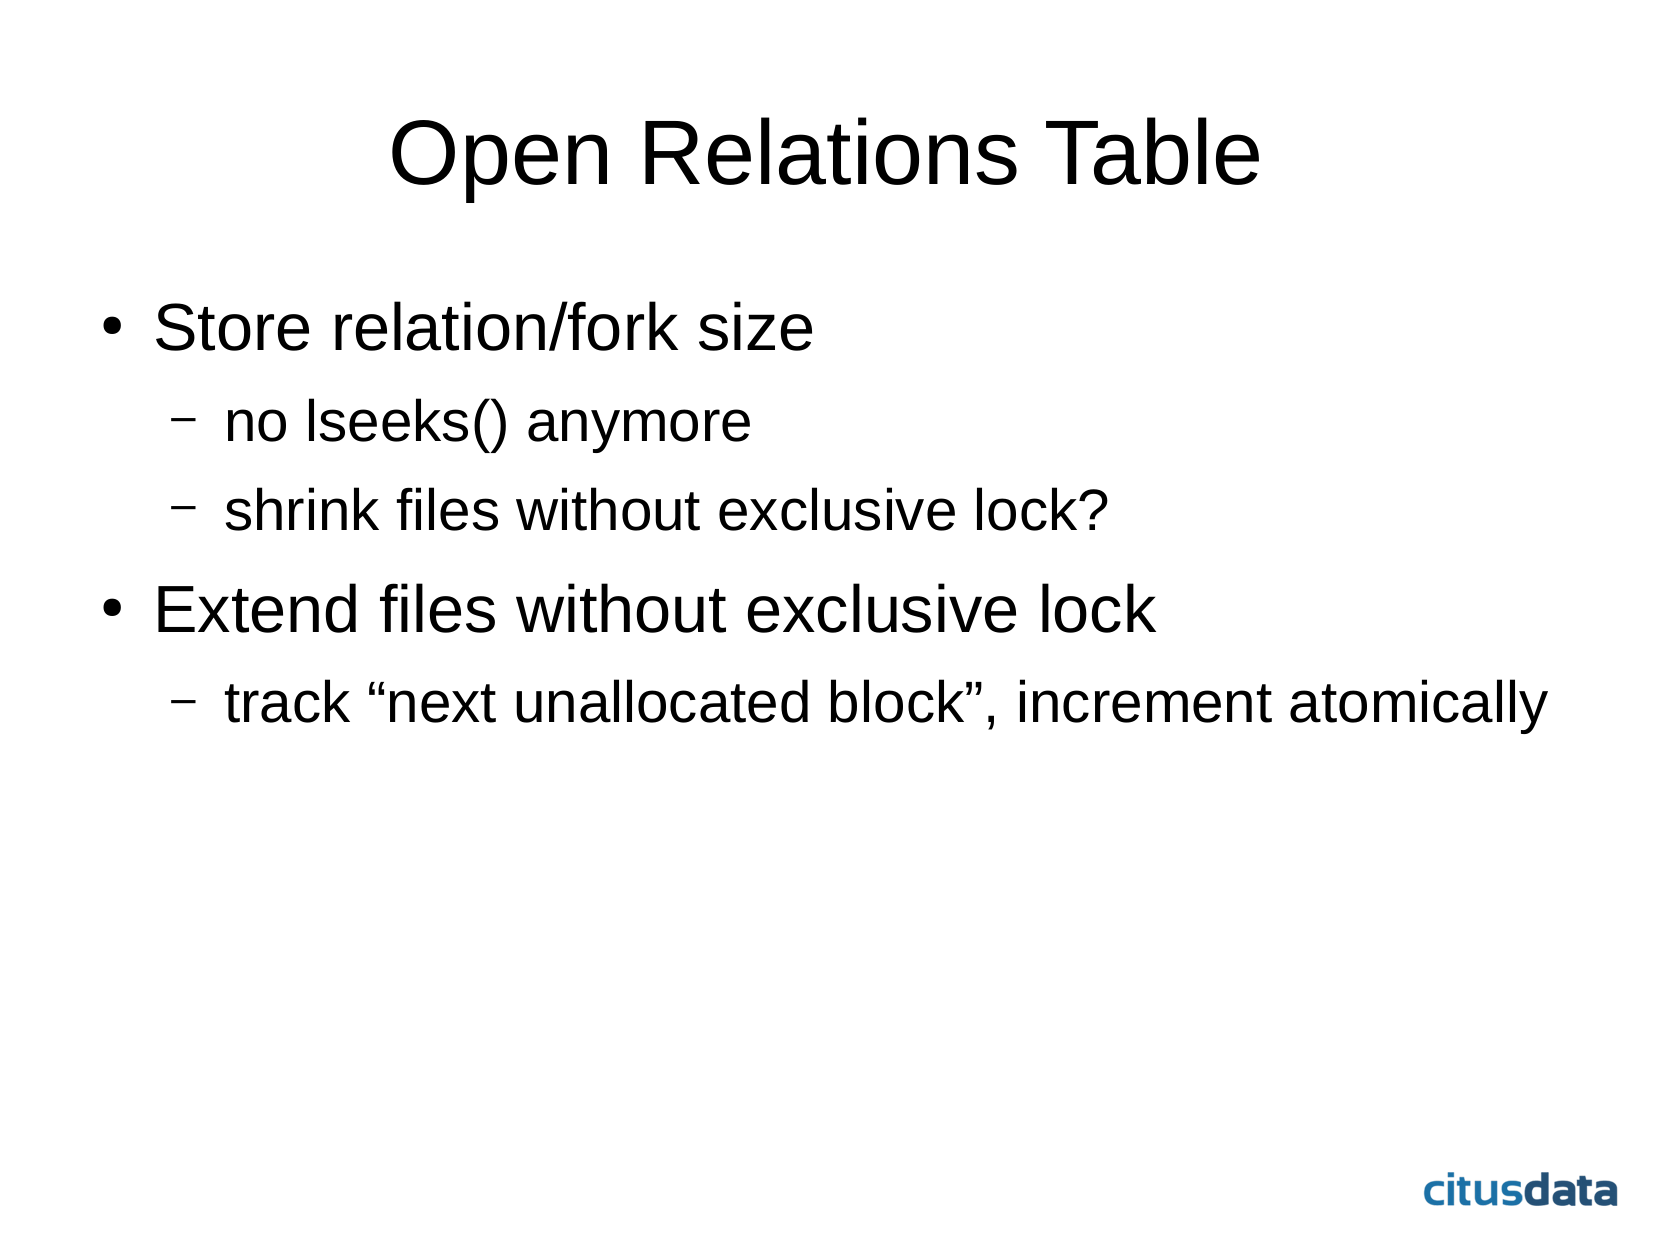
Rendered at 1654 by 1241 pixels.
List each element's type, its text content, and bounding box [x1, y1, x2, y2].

title Open Relations Table [82, 49, 1571, 257]
picture [1420, 1167, 1622, 1209]
list Store relation/fork size no lseeks() anymore shrink files without exclusive lock? Extend files without exclusive lock track “next unallocated block”, increment atomically [82, 290, 1571, 1096]
